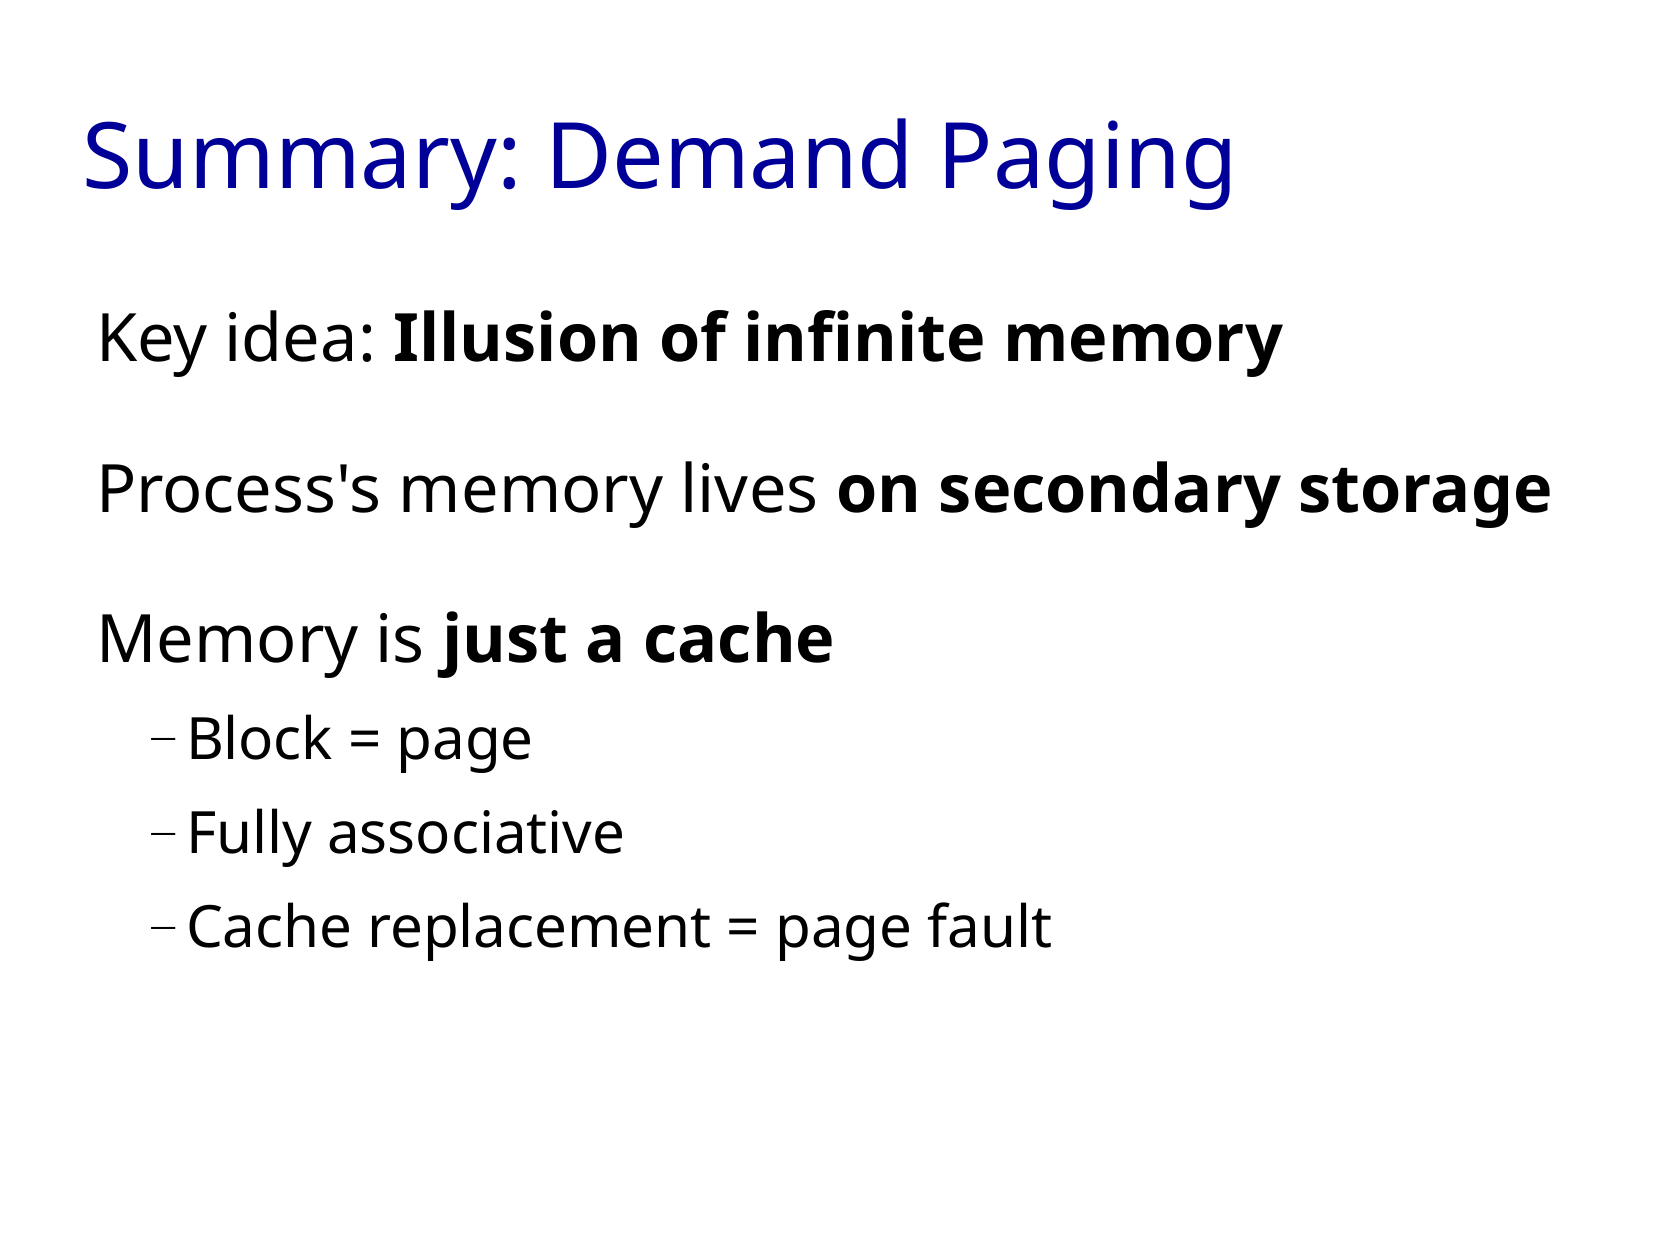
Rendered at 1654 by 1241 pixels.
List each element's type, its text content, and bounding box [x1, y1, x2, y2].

list Key idea: Illusion of infinite memory Process's memory lives on secondary storage Memory is just a cache Block = page Fully associative Cache replacement = page fault [60, 290, 1571, 1096]
title Summary: Demand Paging [82, 49, 1571, 257]
